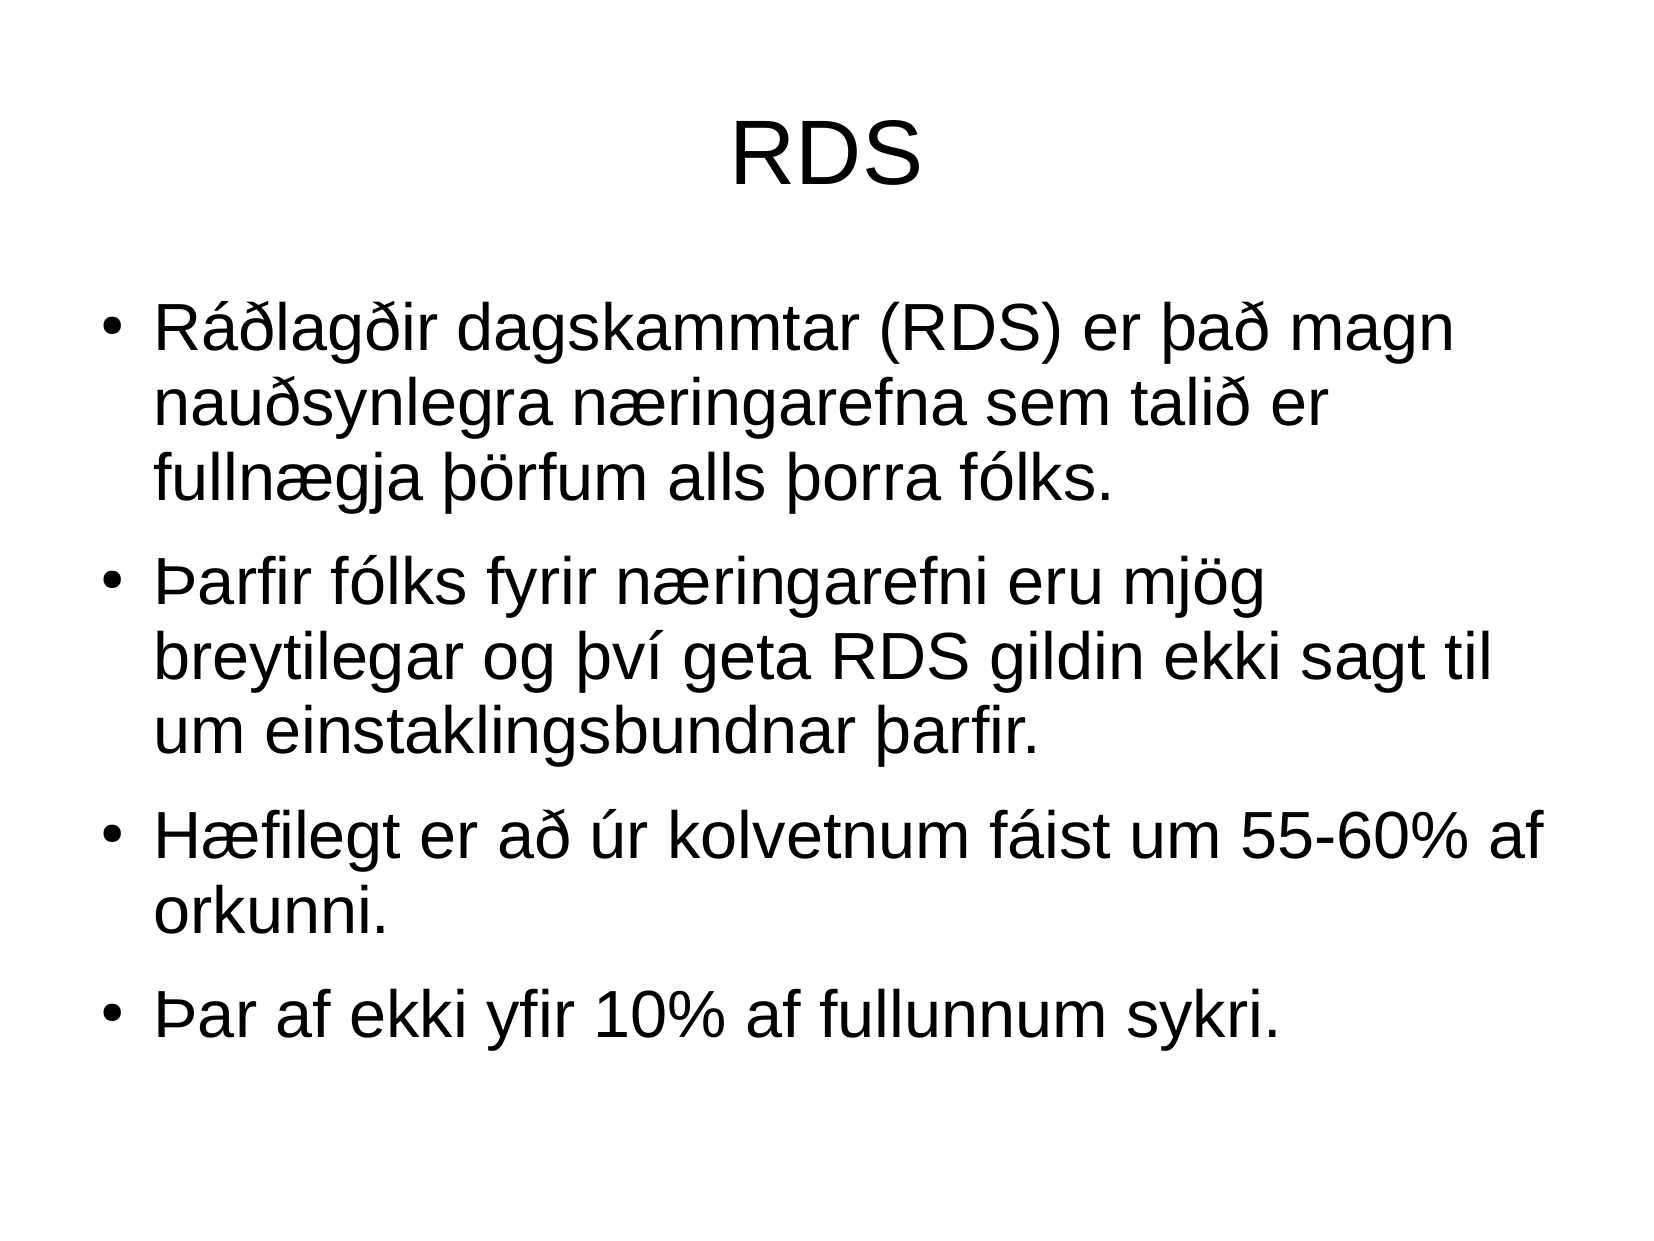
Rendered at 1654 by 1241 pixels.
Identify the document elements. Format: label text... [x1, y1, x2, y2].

title RDS [82, 49, 1571, 257]
list Ráðlagðir dagskammtar (RDS) er það magn nauðsynlegra næringarefna sem talið er fullnægja þörfum alls þorra fólks. Þarfir fólks fyrir næringarefni eru mjög breytilegar og því geta RDS gildin ekki sagt til um einstaklingsbundnar þarfir. Hæfilegt er að úr kolvetnum fáist um 55-60% af orkunni. Þar af ekki yfir 10% af fullunnum sykri. [82, 290, 1571, 1109]
